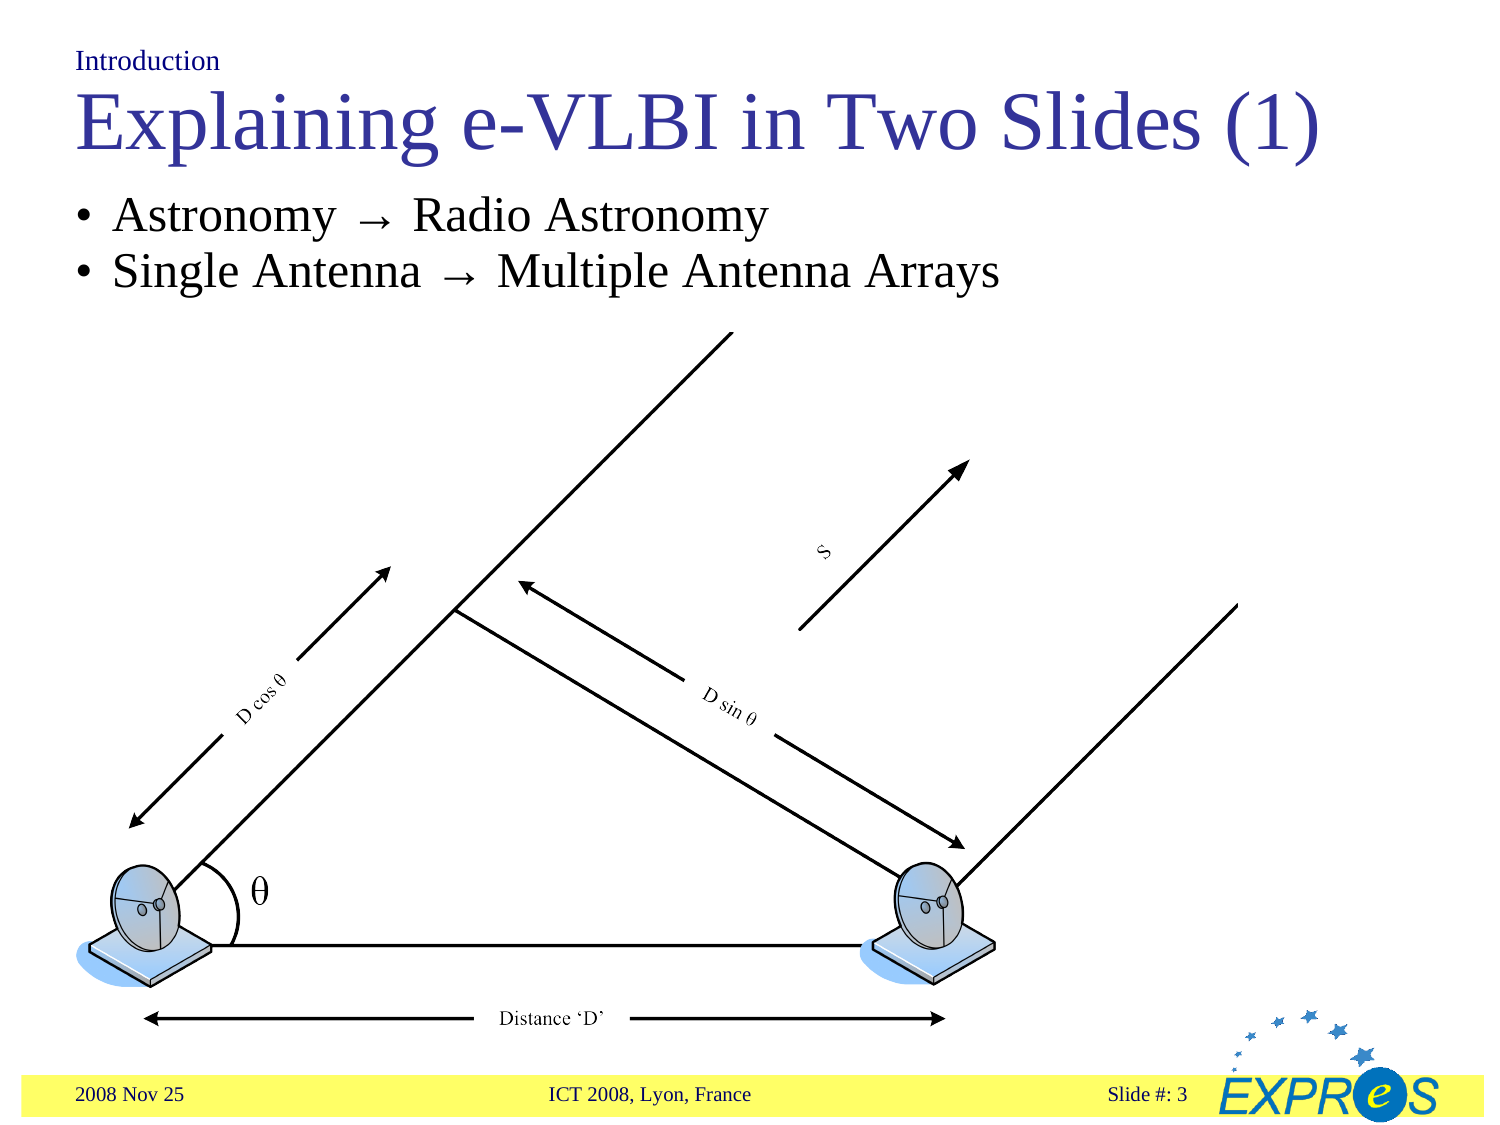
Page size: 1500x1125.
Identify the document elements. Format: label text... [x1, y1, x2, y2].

text_box Introduction [75, 37, 1426, 85]
list Astronomy → Radio Astronomy Single Antenna → Multiple Antenna Arrays [75, 187, 1426, 1023]
picture [21, 332, 1500, 1125]
title Explaining e-VLBI in Two Slides (1) [75, 85, 1426, 172]
